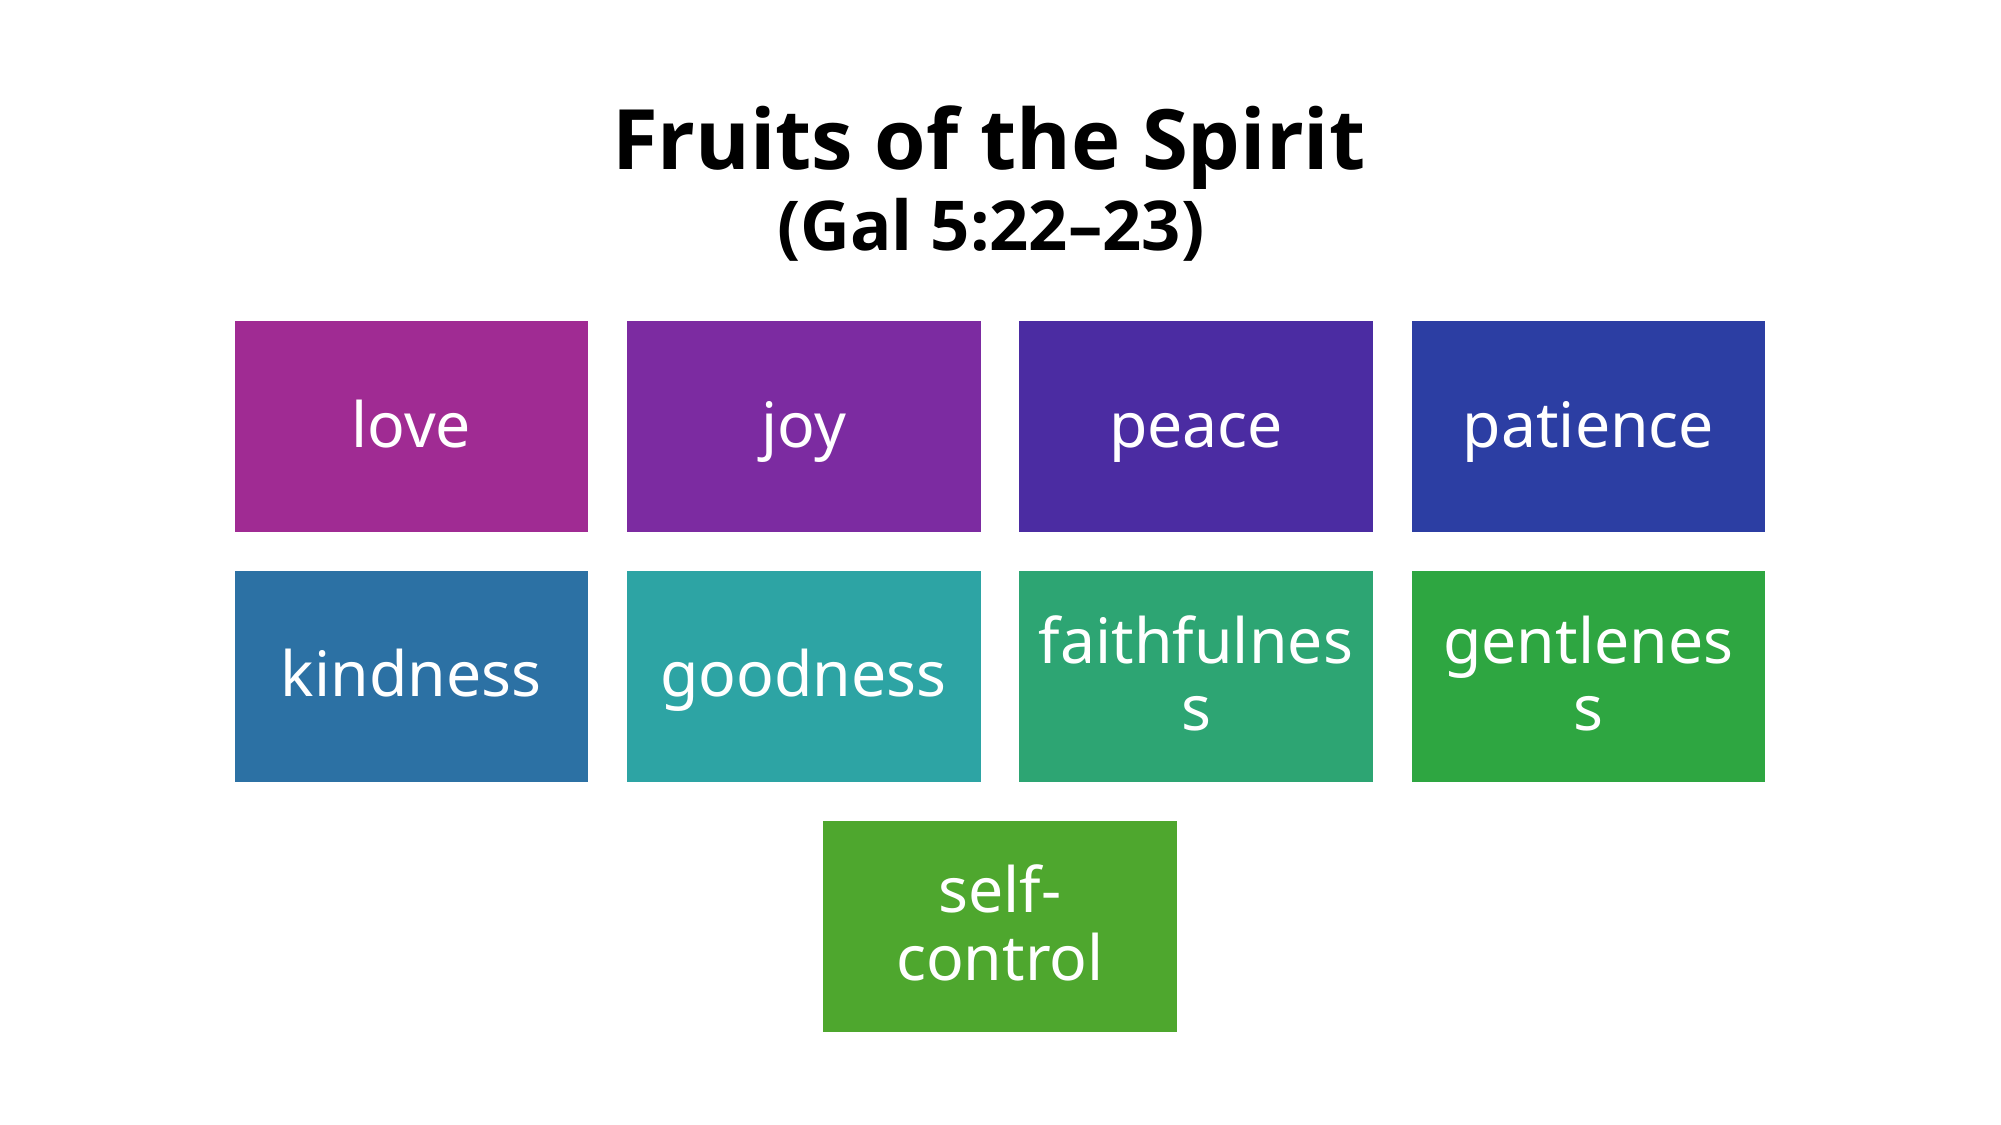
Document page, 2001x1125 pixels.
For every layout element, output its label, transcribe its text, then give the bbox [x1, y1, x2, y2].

text_box goodness [625, 569, 983, 784]
text_box faithfulness [1017, 569, 1375, 784]
text_box kindness [233, 569, 590, 784]
text_box peace [1017, 319, 1375, 534]
text_box patience [1410, 319, 1767, 534]
text_box joy [625, 319, 983, 534]
text_box love [233, 319, 590, 534]
text_box self-control [821, 819, 1179, 1034]
text_box gentleness [1410, 569, 1767, 784]
text_box Fruits of the Spirit (Gal 5:22–23) [137, 91, 1863, 278]
